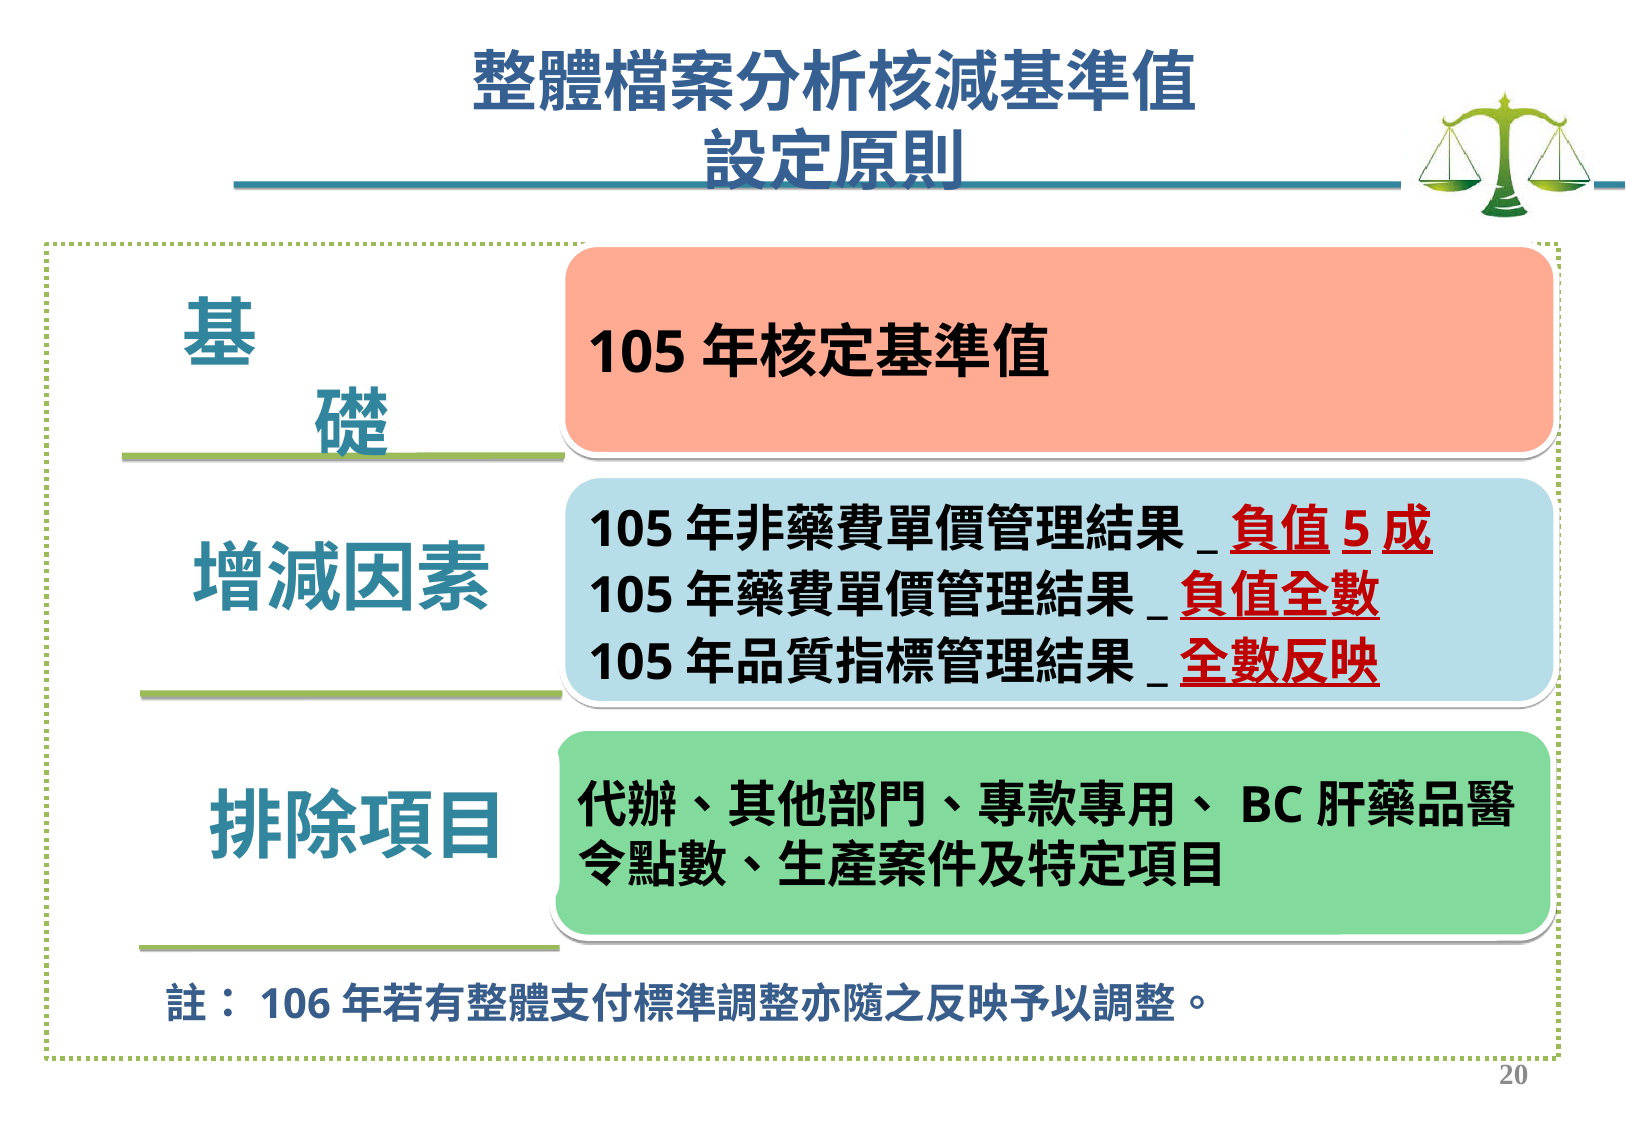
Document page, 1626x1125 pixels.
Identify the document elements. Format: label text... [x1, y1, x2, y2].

text_box 註：106年若有整體支付標準調整亦隨之反映予以調整。 [150, 969, 1451, 1035]
slide_number <編號> [1164, 1042, 1544, 1103]
text_box 排除項目 [157, 733, 560, 912]
picture [1401, 83, 1594, 226]
text_box [46, 244, 1559, 1059]
title 整體檔案分析核減基準值 設定原則 [245, 30, 1424, 206]
text_box 增減因素 [140, 501, 543, 647]
text_box 基 礎 [150, 287, 553, 465]
text_box 105年非藥費單價管理結果_負值5成 105年藥費單價管理結果_負值全數 105年品質指標管理結果_全數反映 [562, 474, 1557, 705]
text_box 代辦、其他部門、專款專用、BC肝藥品醫令點數、生產案件及特定項目 [552, 727, 1554, 938]
text_box 105年核定基準值 [562, 243, 1557, 456]
